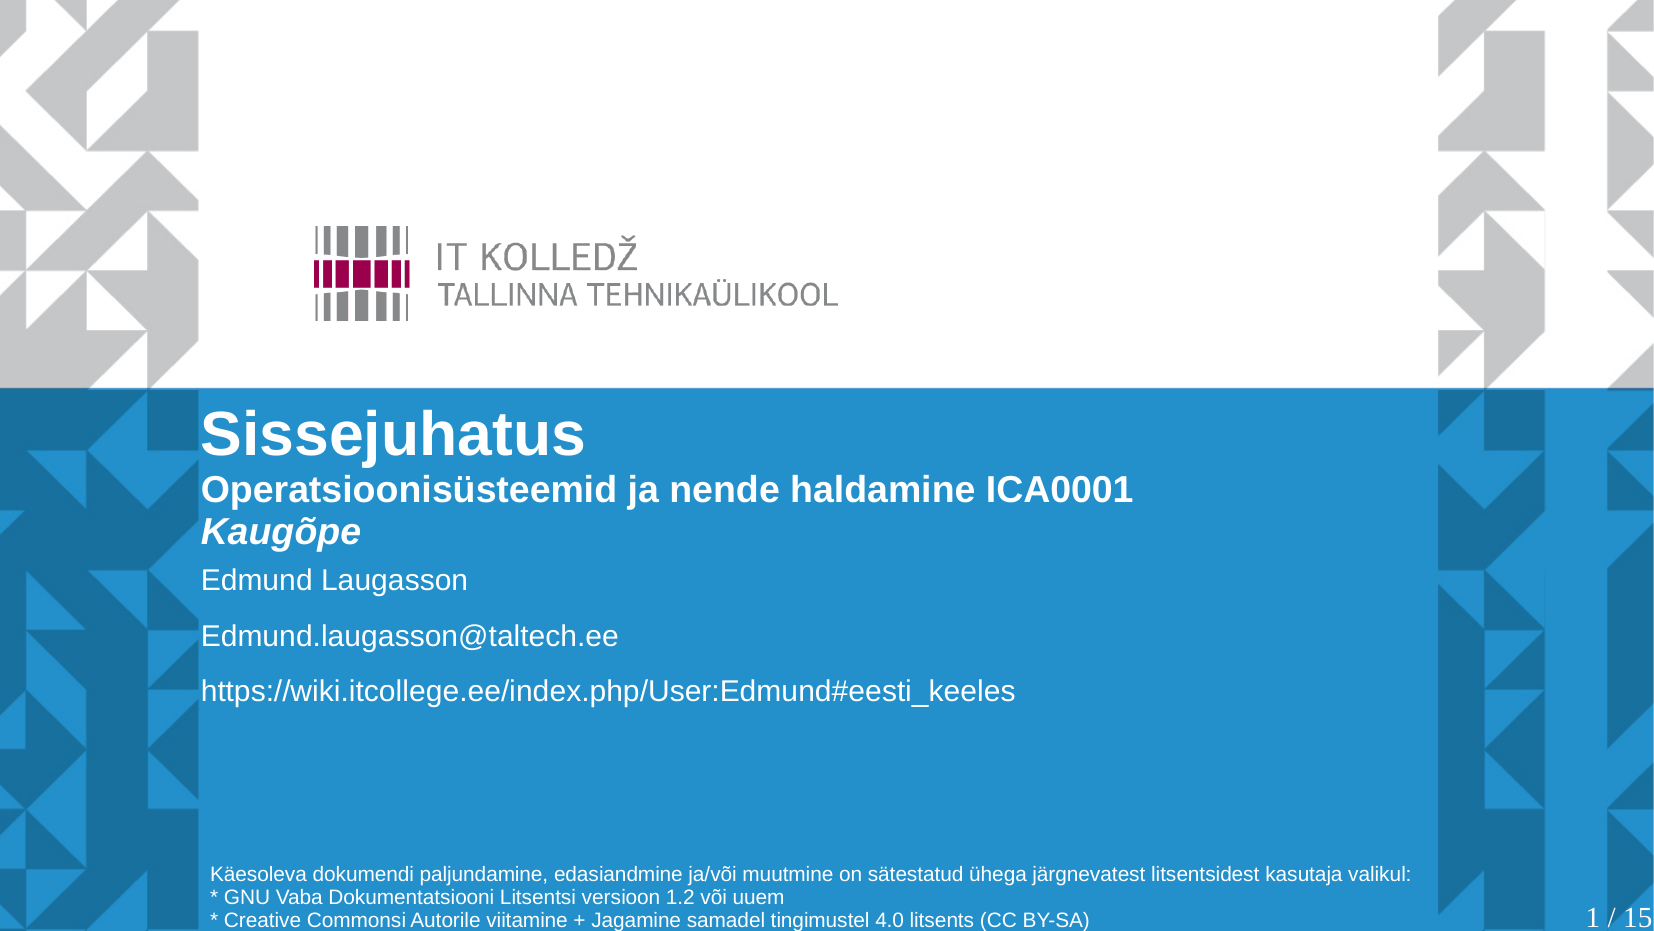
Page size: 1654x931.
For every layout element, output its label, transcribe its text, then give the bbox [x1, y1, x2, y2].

picture [0, 0, 1654, 931]
title Sissejuhatus Operatsioonisüsteemid ja nende haldamine ICA0001 Kaugõpe [200, 398, 1430, 553]
list Edmund Laugasson Edmund.laugasson@taltech.ee https://wiki.itcollege.ee/index.php/User:Edmund#eesti_keeles [200, 563, 1441, 840]
